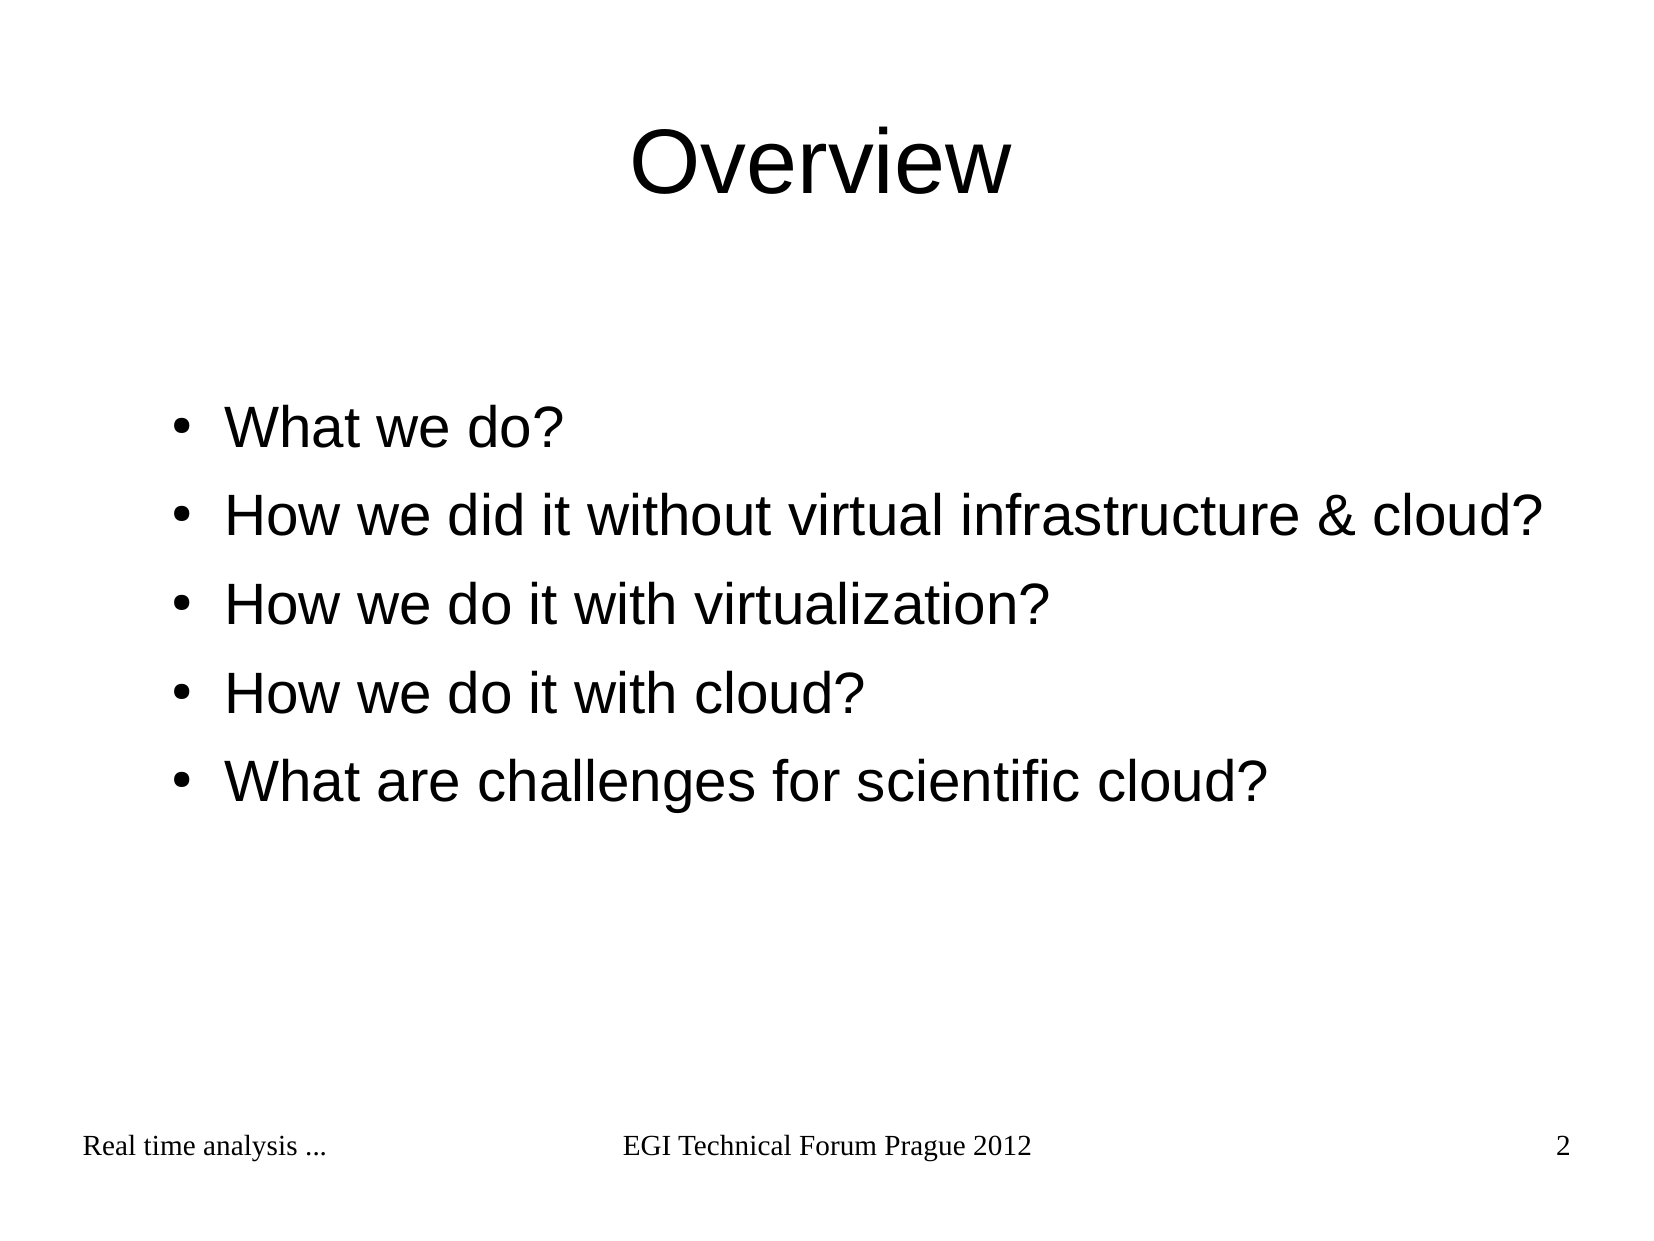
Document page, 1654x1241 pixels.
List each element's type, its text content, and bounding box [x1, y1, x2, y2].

list What we do? How we did it without virtual infrastructure & cloud? How we do it with virtualization? How we do it with cloud? What are challenges for scientific cloud? [82, 290, 1571, 1109]
title Overview [76, 58, 1565, 266]
